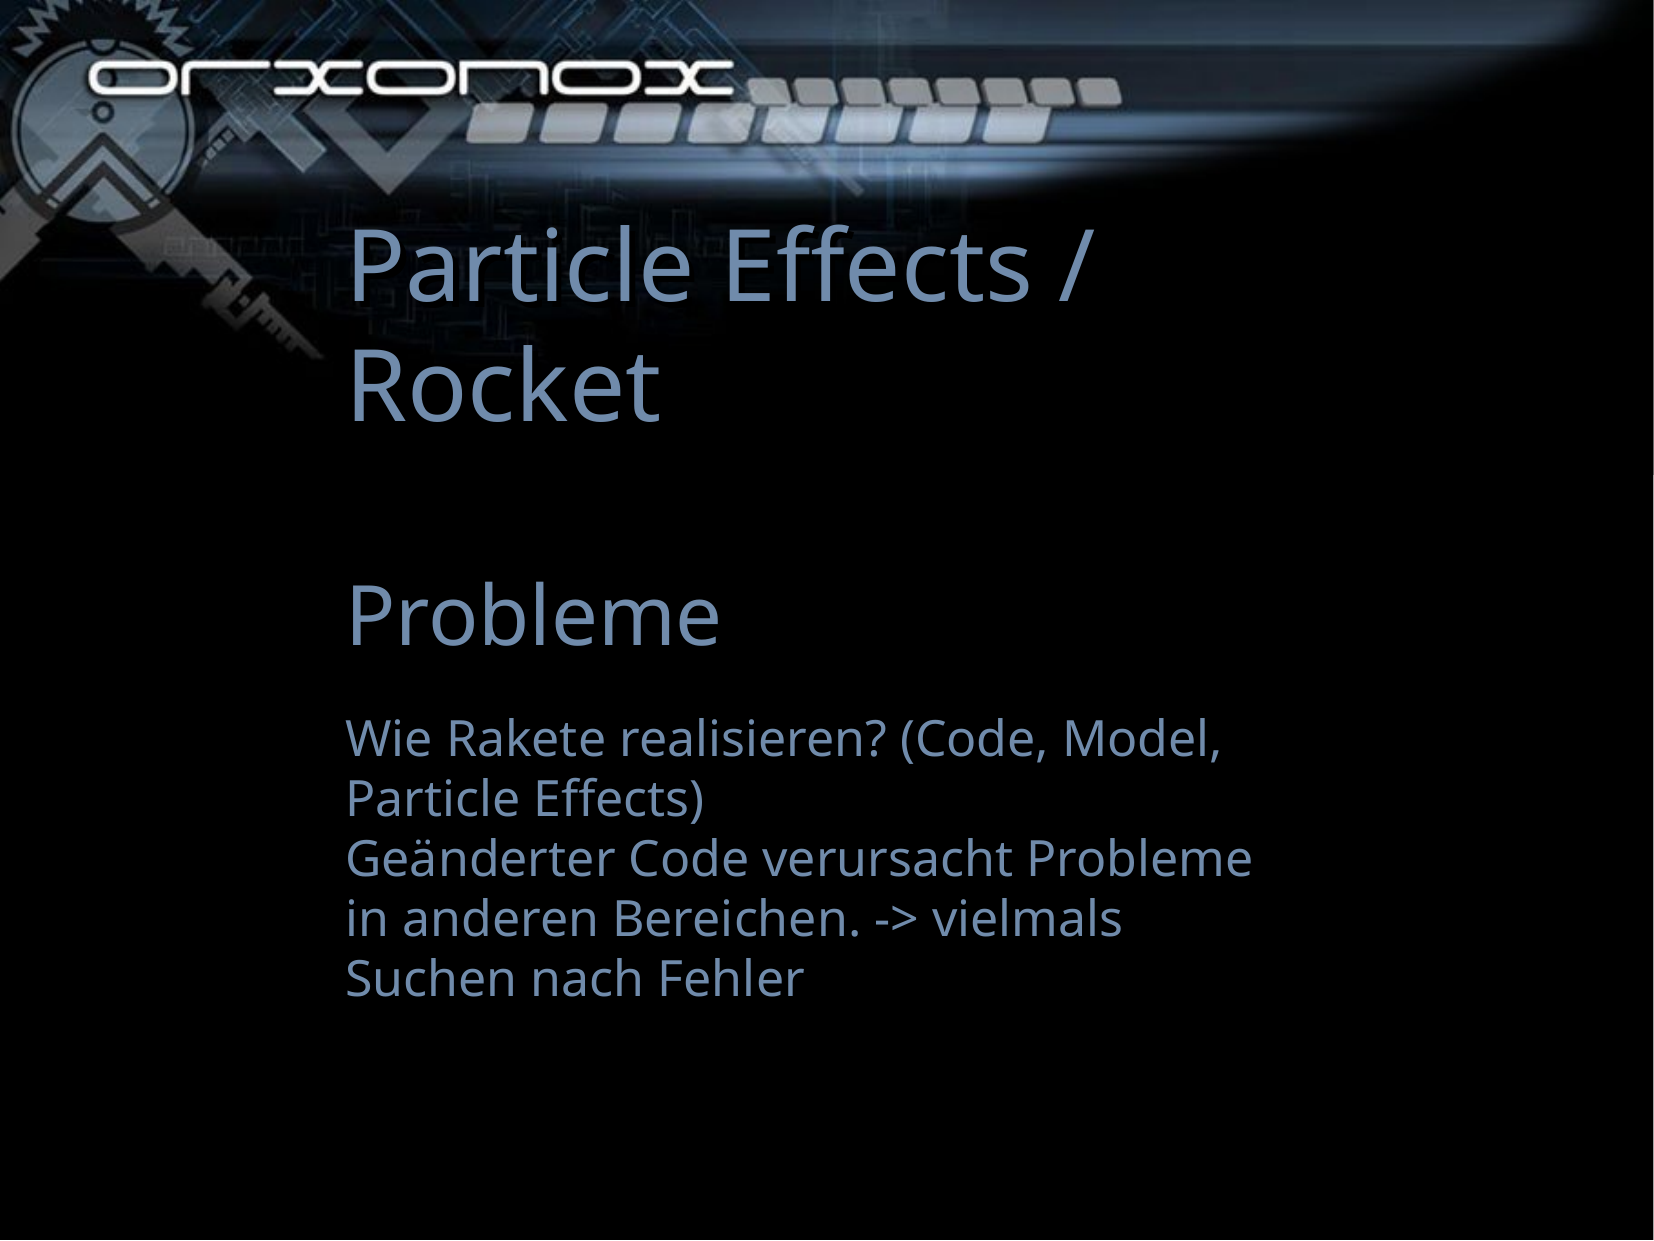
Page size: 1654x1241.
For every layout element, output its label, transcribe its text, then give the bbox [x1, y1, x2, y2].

picture [0, 0, 1654, 475]
text_box Particle Effects / Rocket Probleme Wie Rakete realisieren? (Code, Model, Particle Effects) Geänderter Code verursacht Probleme in anderen Bereichen. -> vielmals Suchen nach Fehler [330, 194, 1306, 250]
